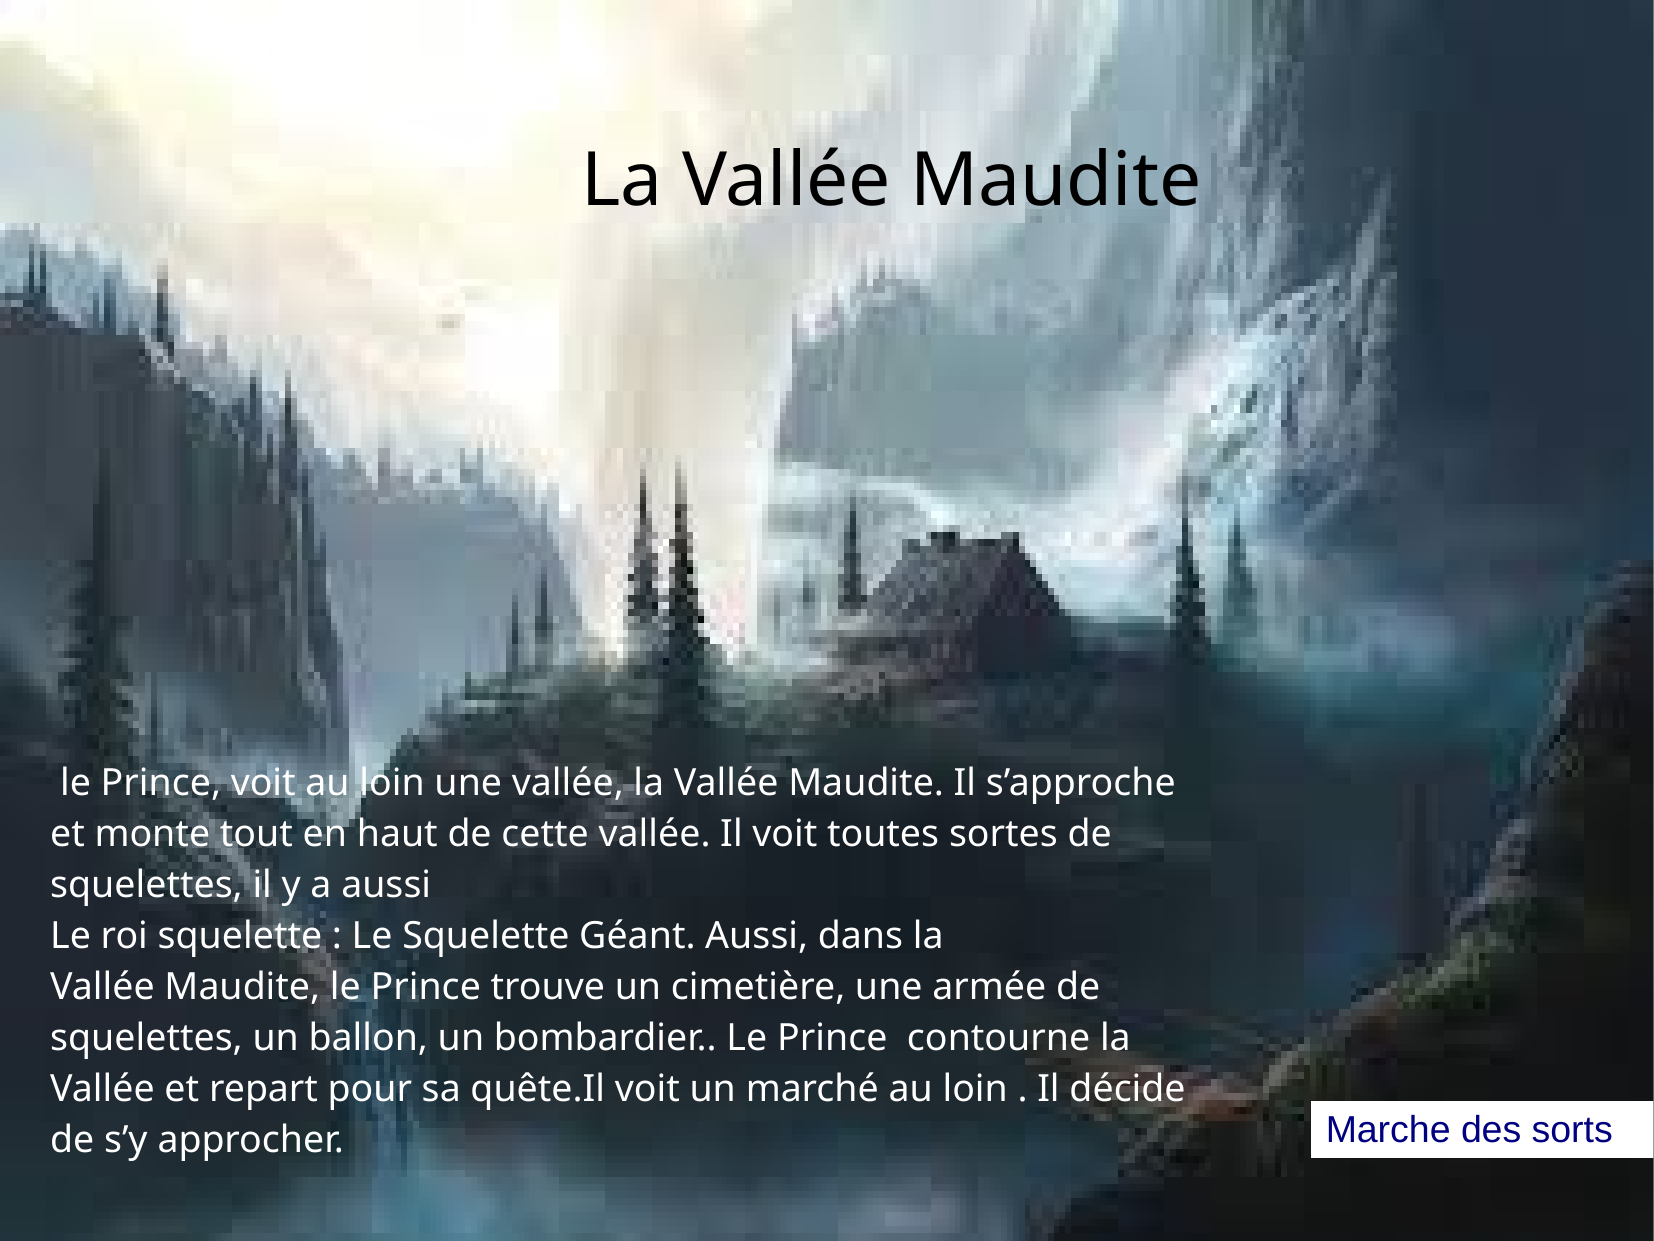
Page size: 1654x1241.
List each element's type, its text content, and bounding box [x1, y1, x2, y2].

text_box [366, 661, 1359, 851]
text_box La Vallée Maudite [566, 118, 1654, 238]
picture [0, 0, 1654, 1241]
text_box le Prince, voit au loin une vallée, la Vallée Maudite. Il s’approche et monte tout en haut de cette vallée. Il voit toutes sortes de squelettes, il y a aussi Le roi squelette : Le Squelette Géant. Aussi, dans la Vallée Maudite, le Prince trouve un cimetière, une armée de squelettes, un ballon, un bombardier.. Le Prince contourne la Vallée et repart pour sa quête.Il voit un marché au loin . Il décide de s’y approcher. [35, 747, 1205, 1241]
text_box Marche des sorts [1311, 1101, 1654, 1158]
